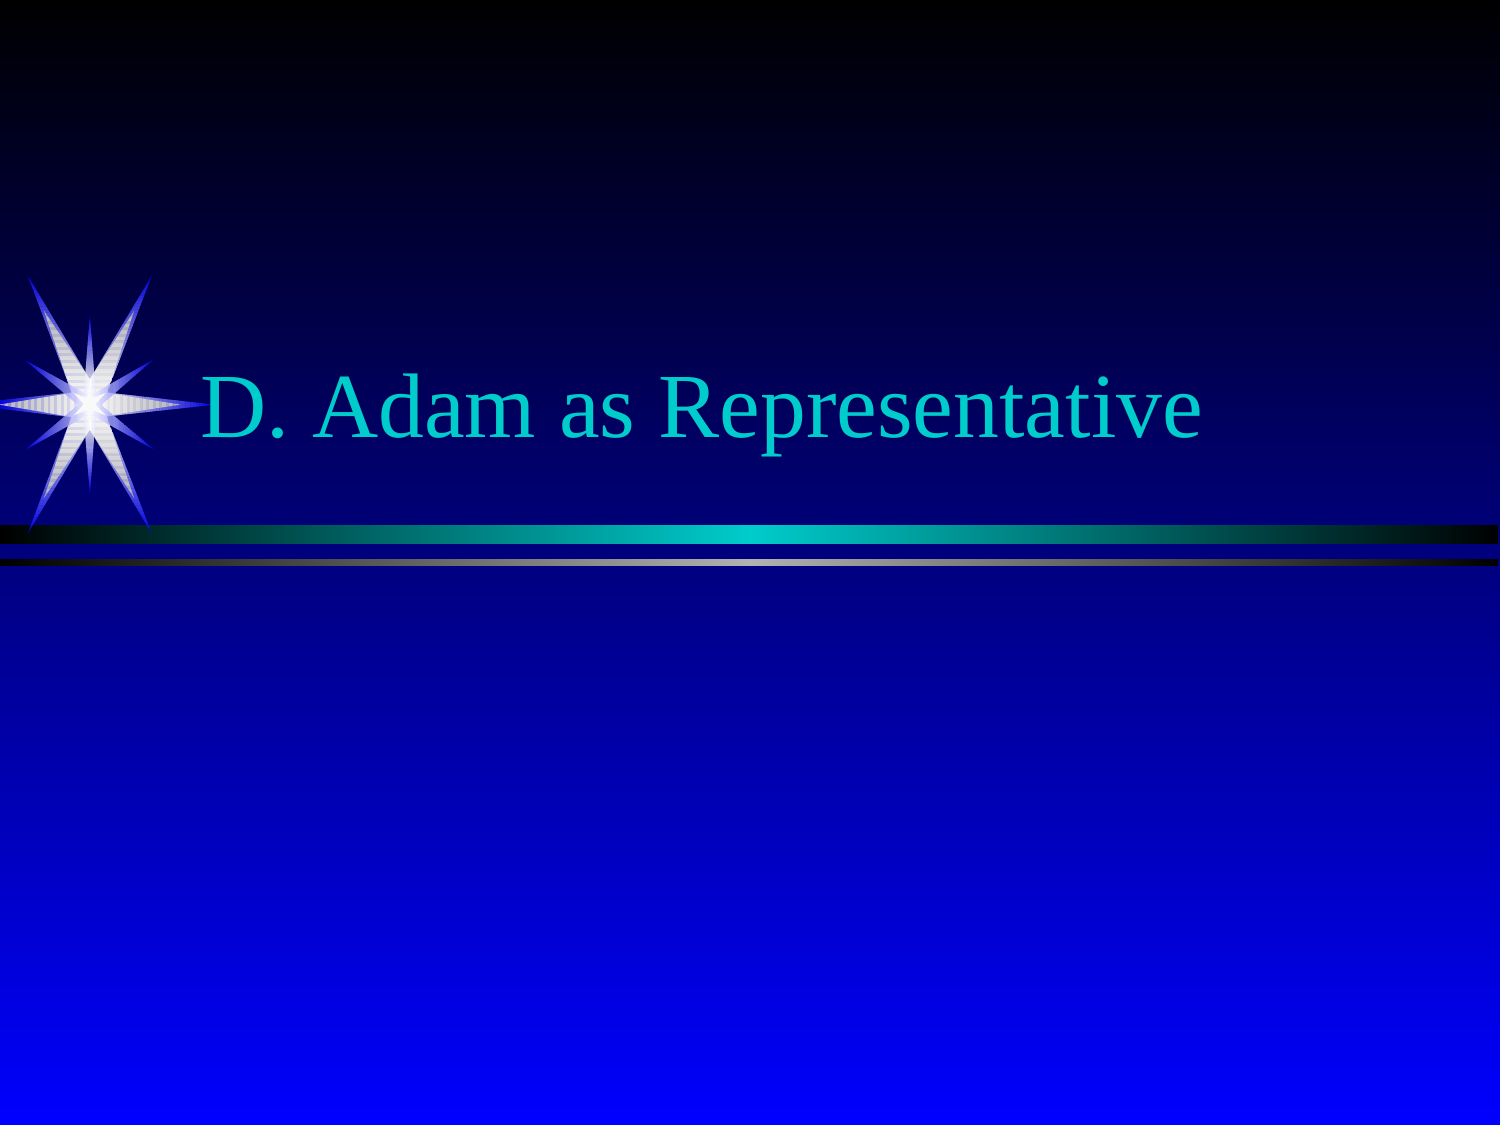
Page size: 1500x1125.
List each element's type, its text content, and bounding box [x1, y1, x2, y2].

title D. Adam as Representative [200, 312, 1476, 501]
